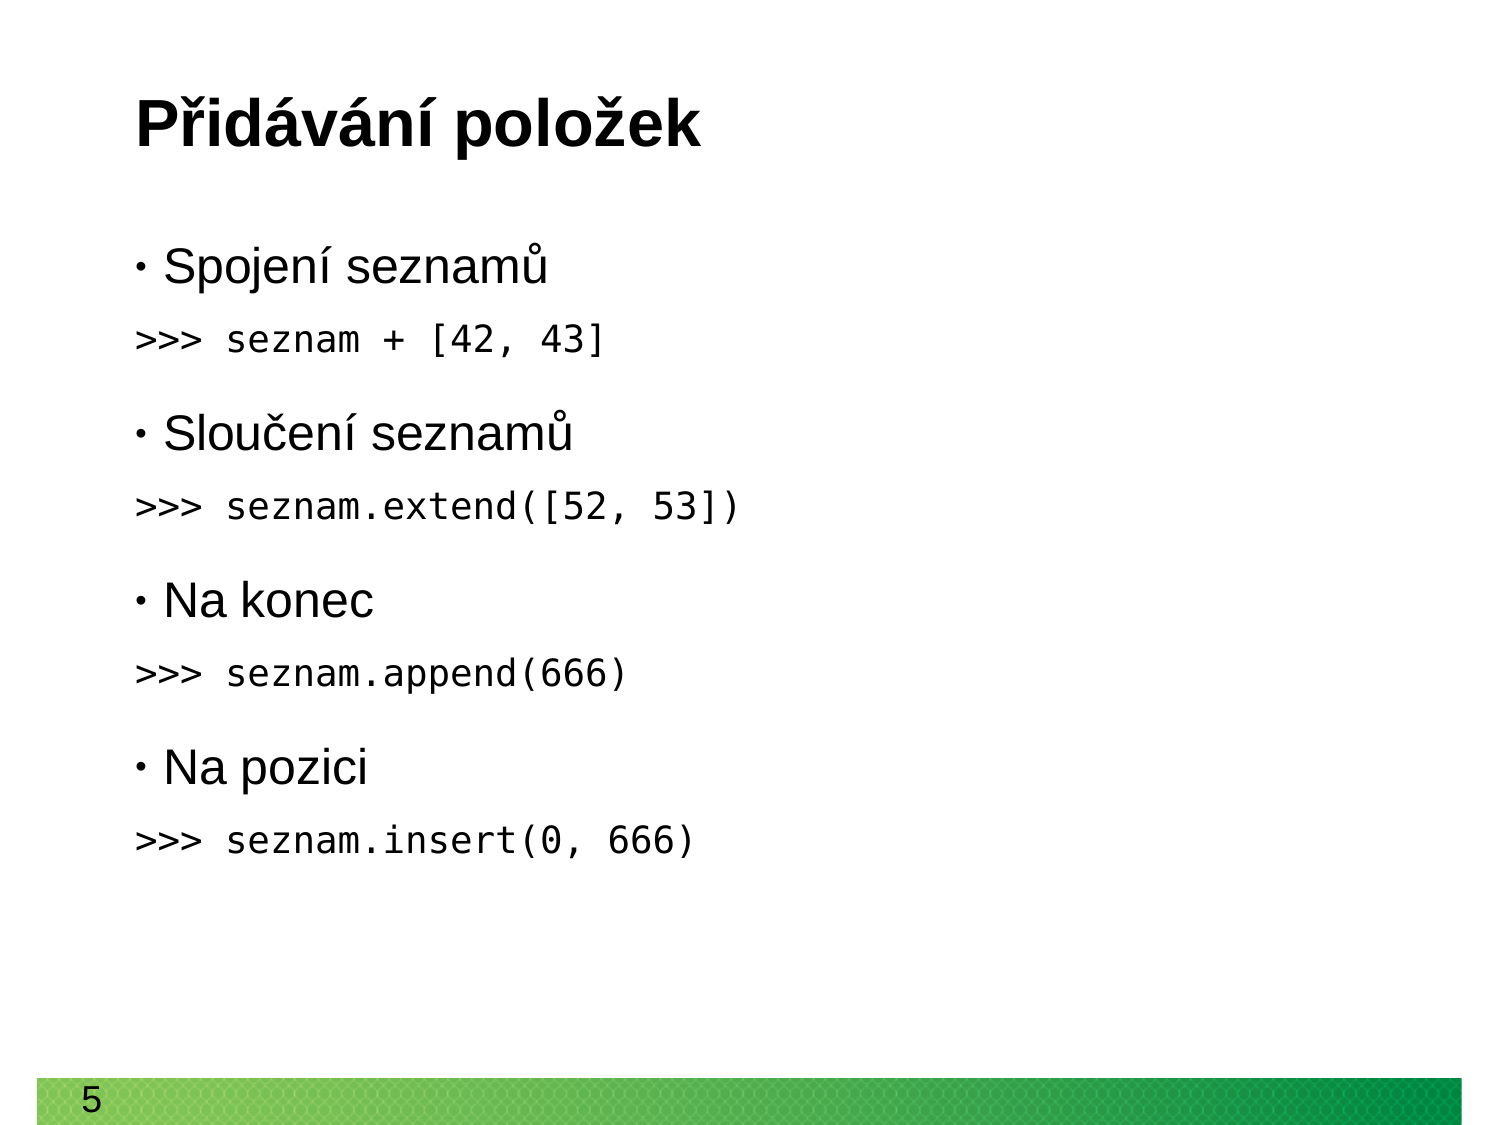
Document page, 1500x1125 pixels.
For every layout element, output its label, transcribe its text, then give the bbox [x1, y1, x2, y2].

list Spojení seznamů >>> seznam + [42, 43] Sloučení seznamů >>> seznam.extend([52, 53]) Na konec >>> seznam.append(666) Na pozici >>> seznam.insert(0, 666) [135, 238, 1372, 892]
picture [36, 1078, 1462, 1125]
title Přidávání položek [135, 41, 1372, 204]
